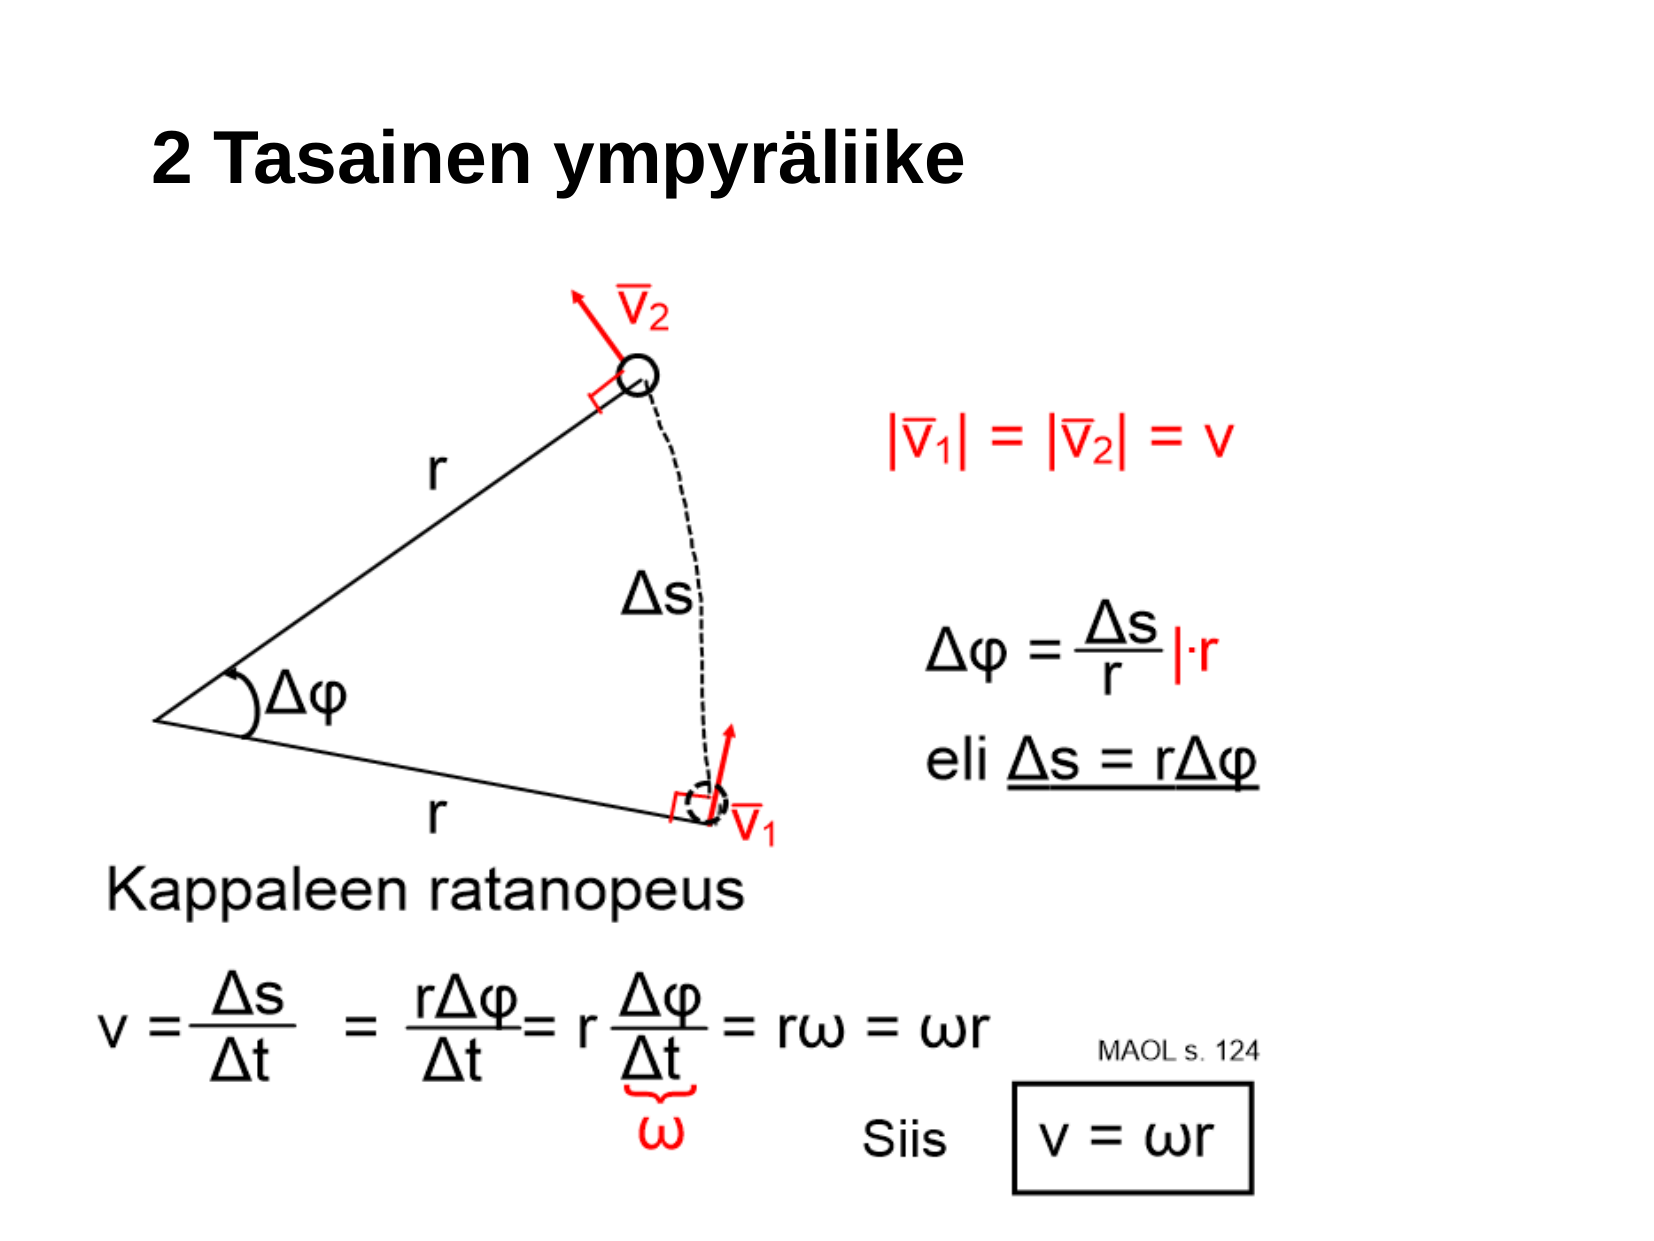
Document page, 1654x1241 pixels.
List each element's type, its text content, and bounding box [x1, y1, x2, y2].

picture [47, 212, 1340, 1229]
text_box 2 Tasainen ympyräliike [136, 108, 1158, 212]
